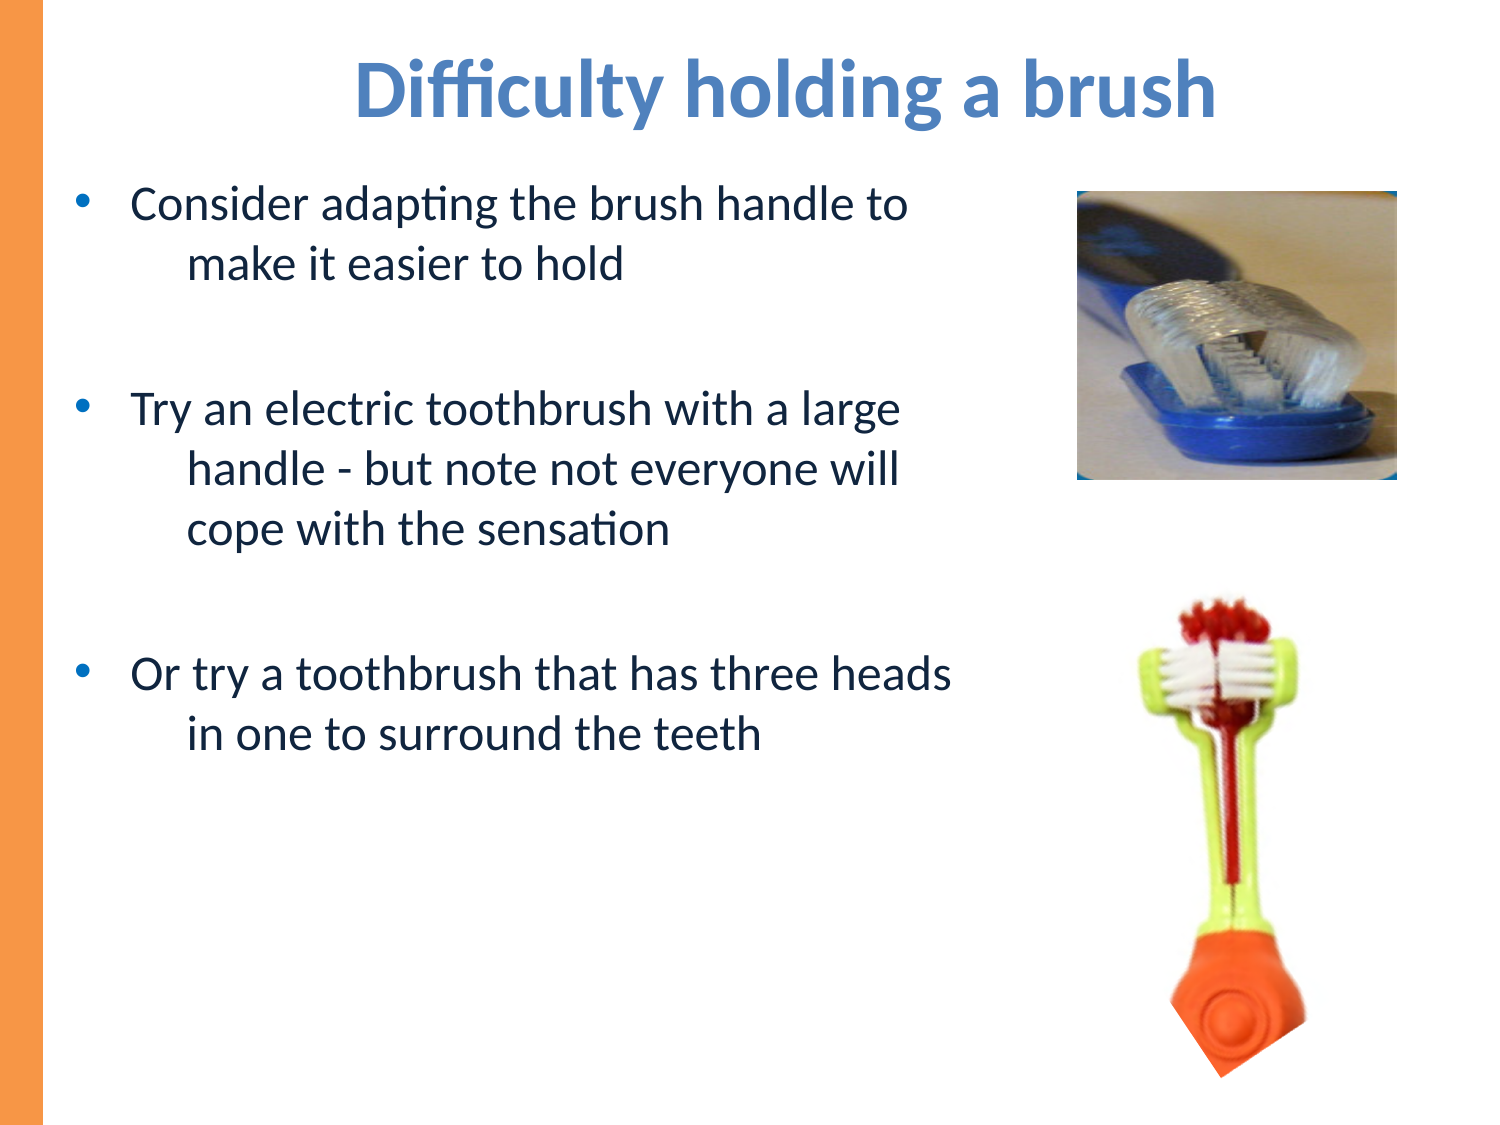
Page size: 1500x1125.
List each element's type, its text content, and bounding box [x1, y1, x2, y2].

text_box [0, 0, 41, 1125]
title Difficulty holding a brush [269, 7, 1304, 161]
picture [1077, 191, 1397, 480]
picture [985, 546, 1500, 1093]
text_box Consider adapting the brush handle to make it easier to hold Try an electric toothbrush with a large handle - but note not everyone will cope with the sensation Or try a toothbrush that has three heads in one to surround the teeth [59, 163, 1009, 768]
